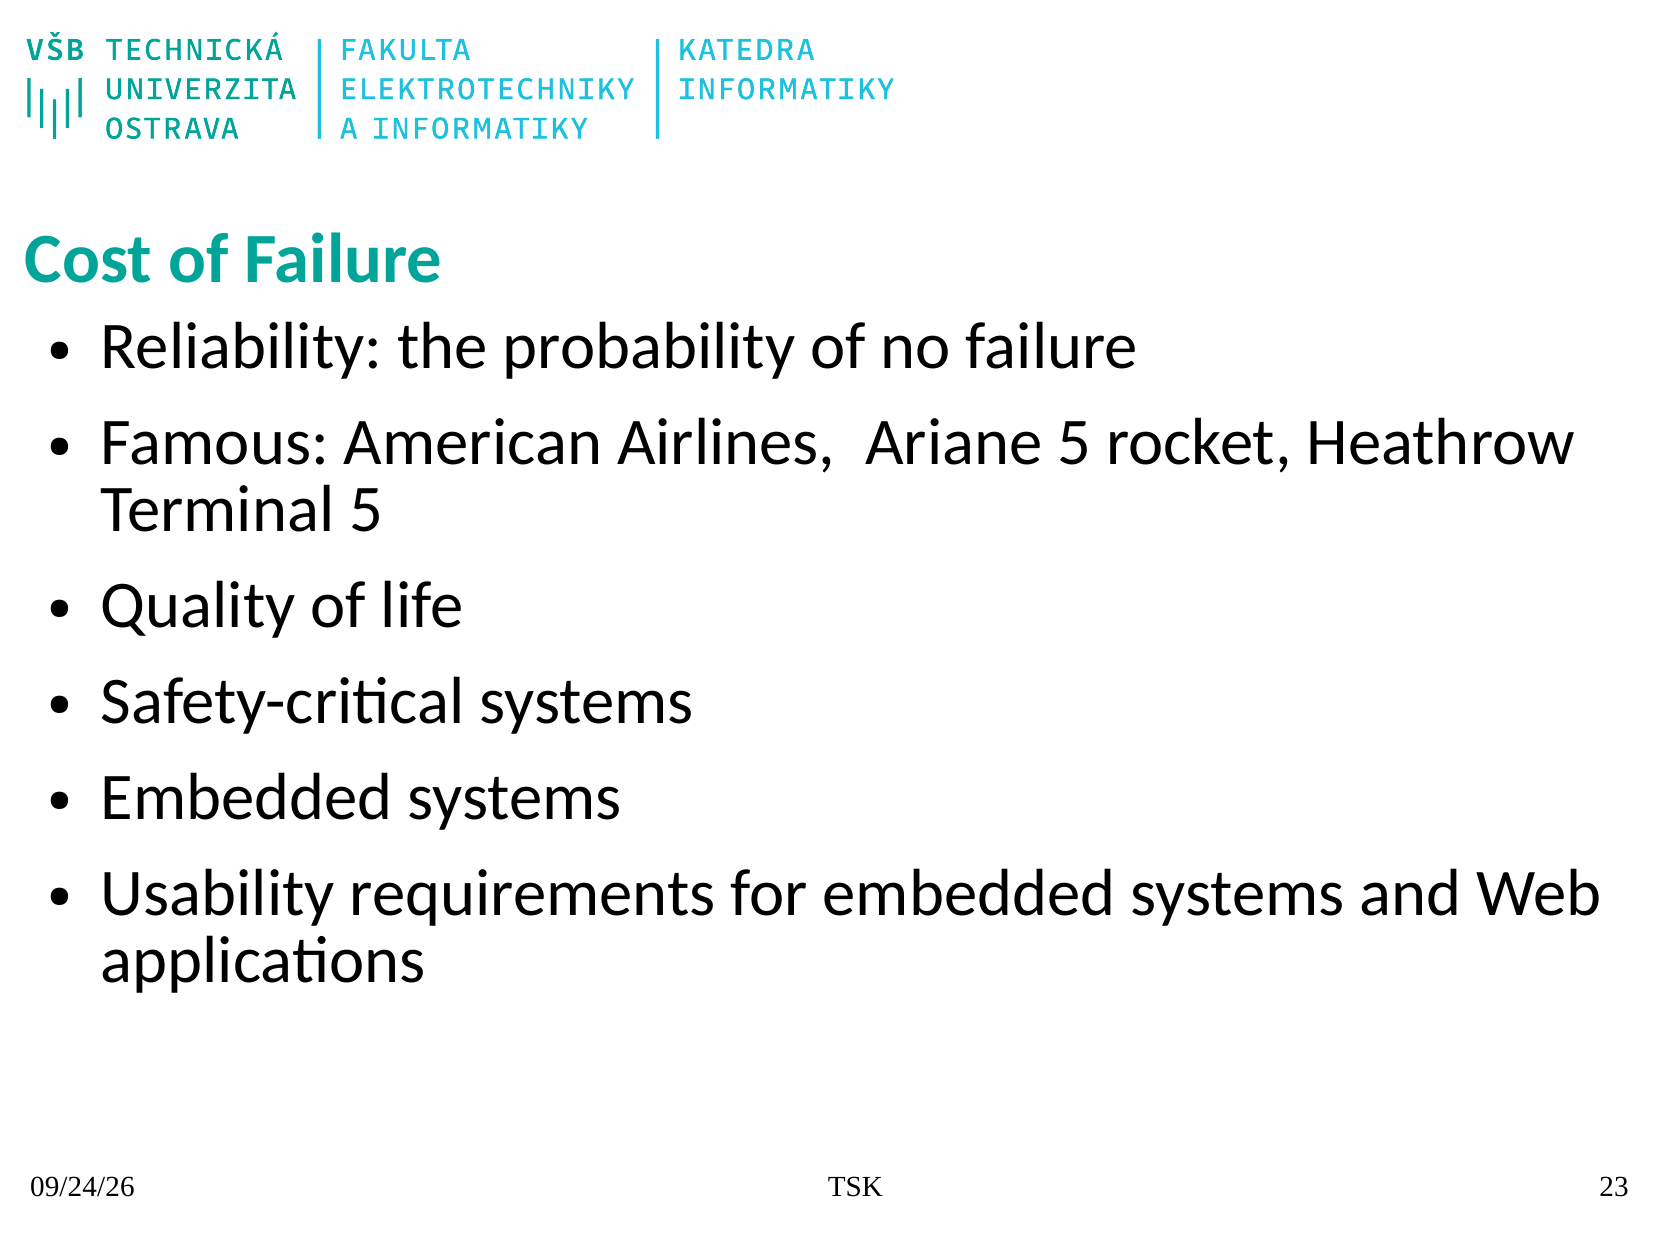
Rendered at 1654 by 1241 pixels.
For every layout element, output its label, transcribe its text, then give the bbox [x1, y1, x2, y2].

title Cost of Failure [24, 169, 1629, 300]
picture [26, 31, 894, 139]
list Reliability: the probability of no failure Famous: American Airlines, Ariane 5 rocket, Heathrow Terminal 5 Quality of life Safety-critical systems Embedded systems Usability requirements for embedded systems and Web applications [30, 318, 1629, 1146]
